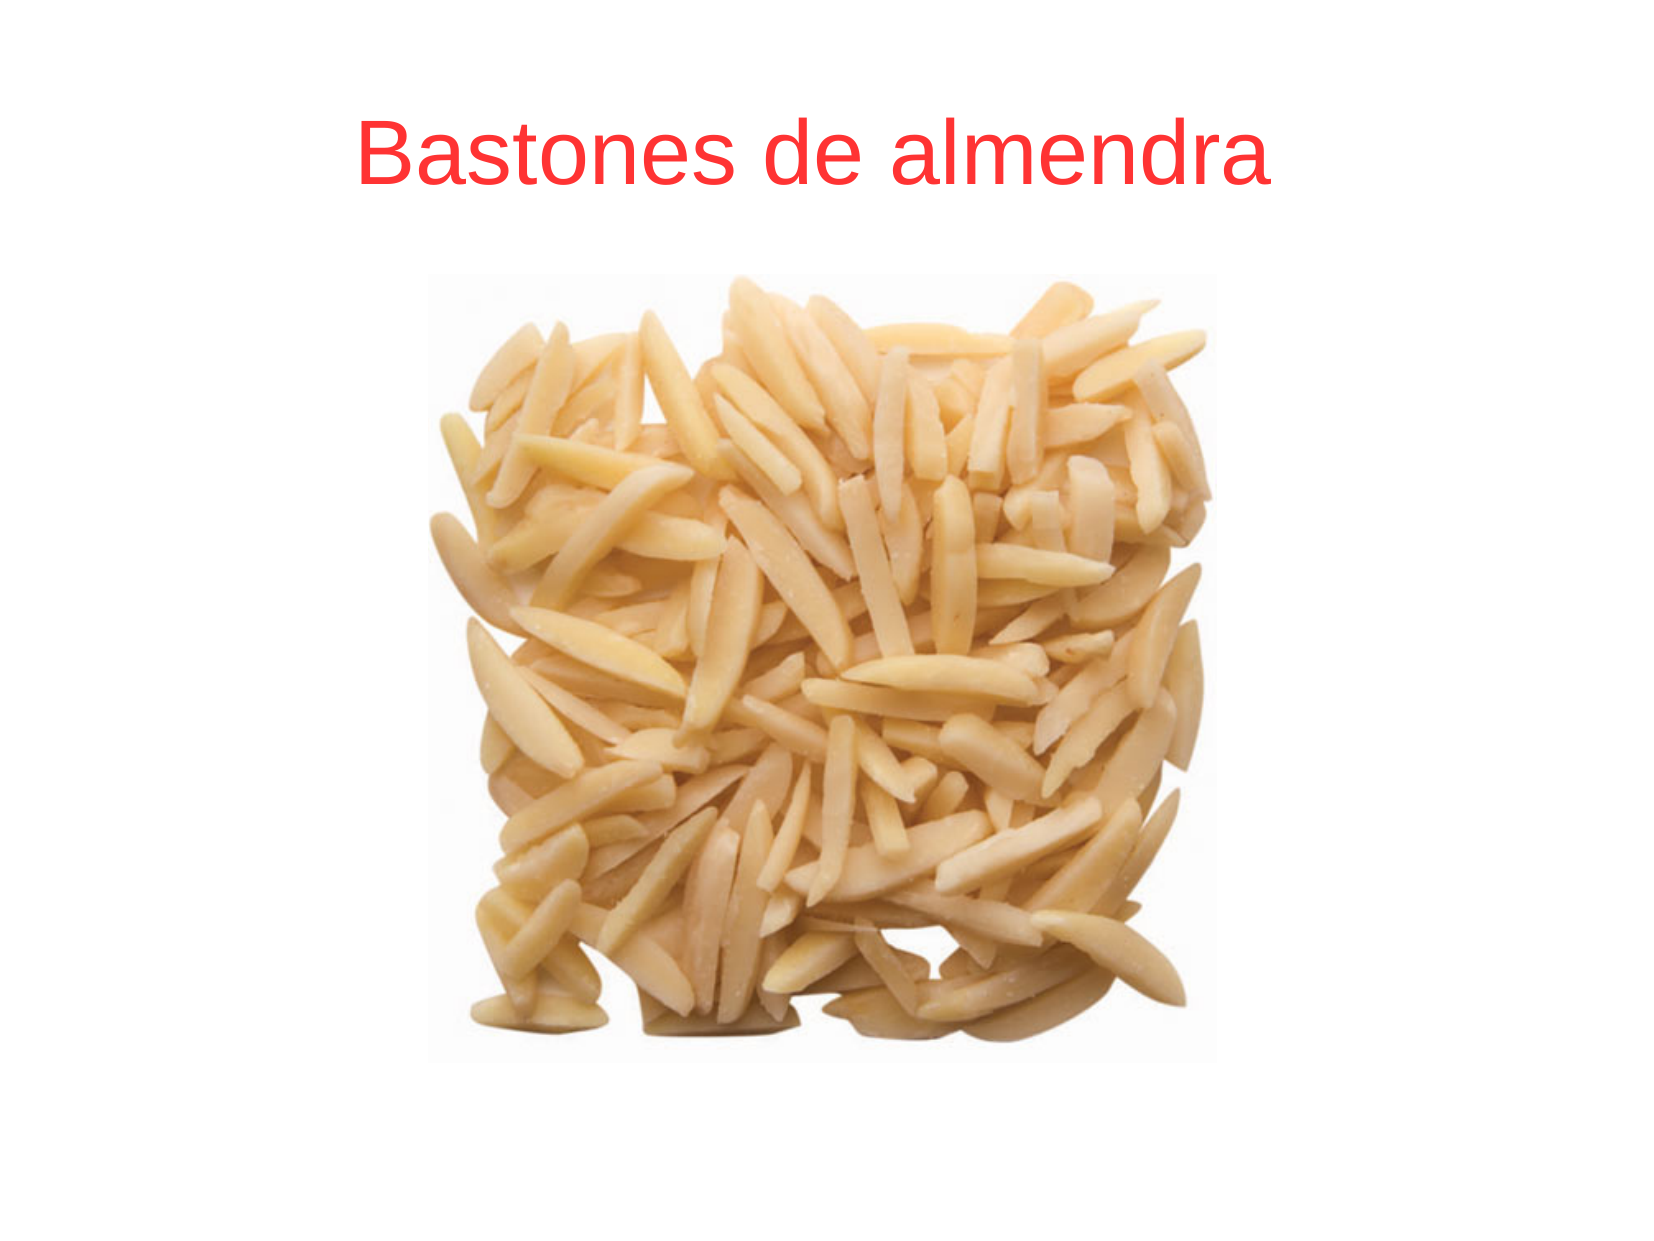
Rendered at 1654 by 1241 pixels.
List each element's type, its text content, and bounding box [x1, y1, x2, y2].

title Bastones de almendra [82, 49, 1571, 257]
picture [428, 274, 1217, 1063]
